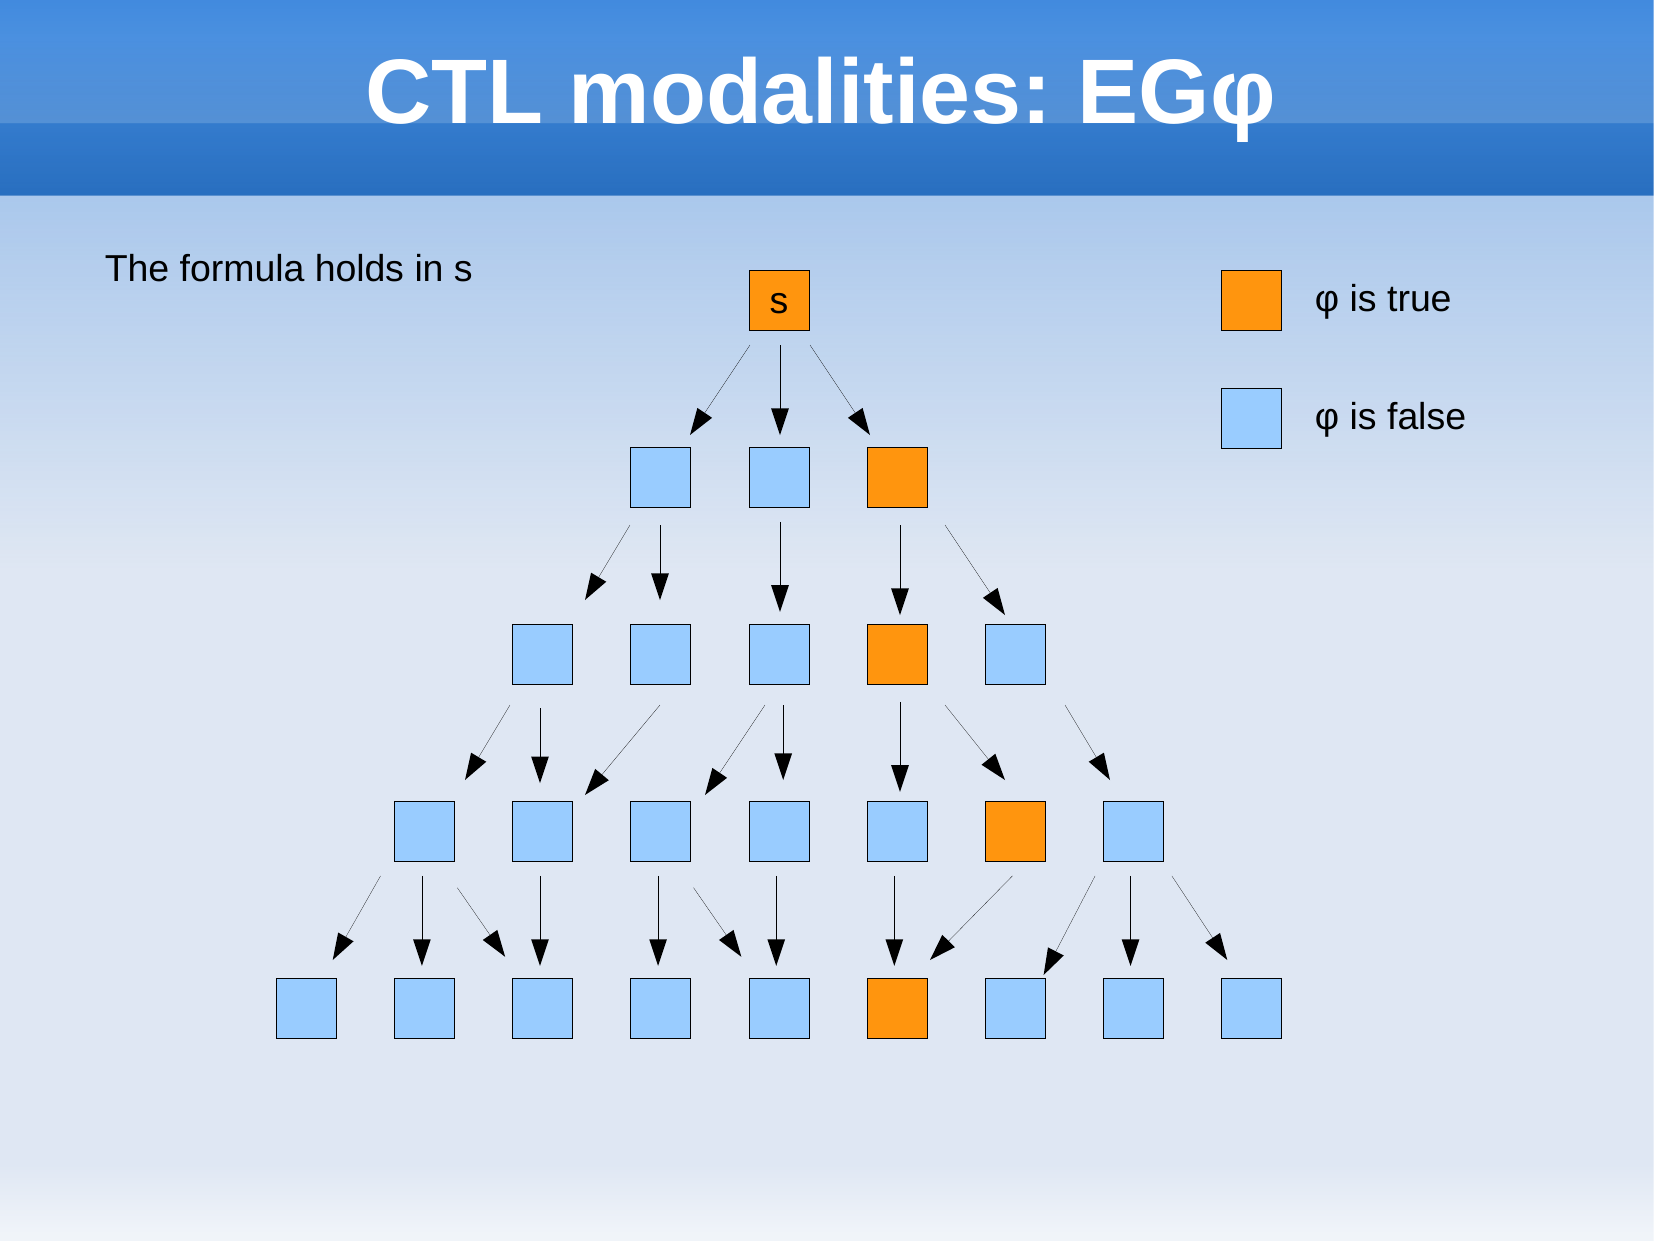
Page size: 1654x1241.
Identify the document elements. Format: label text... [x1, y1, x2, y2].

text_box [749, 624, 810, 685]
text_box [1221, 270, 1282, 331]
text_box [985, 801, 1046, 862]
text_box [630, 801, 691, 862]
text_box [630, 624, 691, 685]
text_box [749, 447, 810, 508]
text_box [867, 978, 928, 1039]
text_box [985, 624, 1046, 685]
text_box [1103, 801, 1164, 862]
text_box [512, 978, 573, 1039]
text_box [749, 978, 810, 1039]
text_box [630, 978, 691, 1039]
text_box [1103, 978, 1164, 1039]
text_box [867, 801, 928, 862]
text_box [985, 978, 1046, 1039]
text_box [512, 801, 573, 862]
text_box [1221, 388, 1282, 449]
text_box [630, 447, 691, 508]
text_box [867, 624, 928, 685]
text_box The formula holds in s [90, 240, 488, 297]
text_box [394, 978, 455, 1039]
text_box [749, 801, 810, 862]
text_box [276, 978, 337, 1039]
text_box φ is false [1300, 388, 1482, 445]
picture [0, 0, 1654, 1241]
text_box [394, 801, 455, 862]
title CTL modalities: EGφ [76, 0, 1565, 188]
text_box [1221, 978, 1282, 1039]
text_box [867, 447, 928, 508]
text_box [512, 624, 573, 685]
text_box φ is true [1300, 270, 1467, 327]
text_box s [749, 270, 810, 331]
